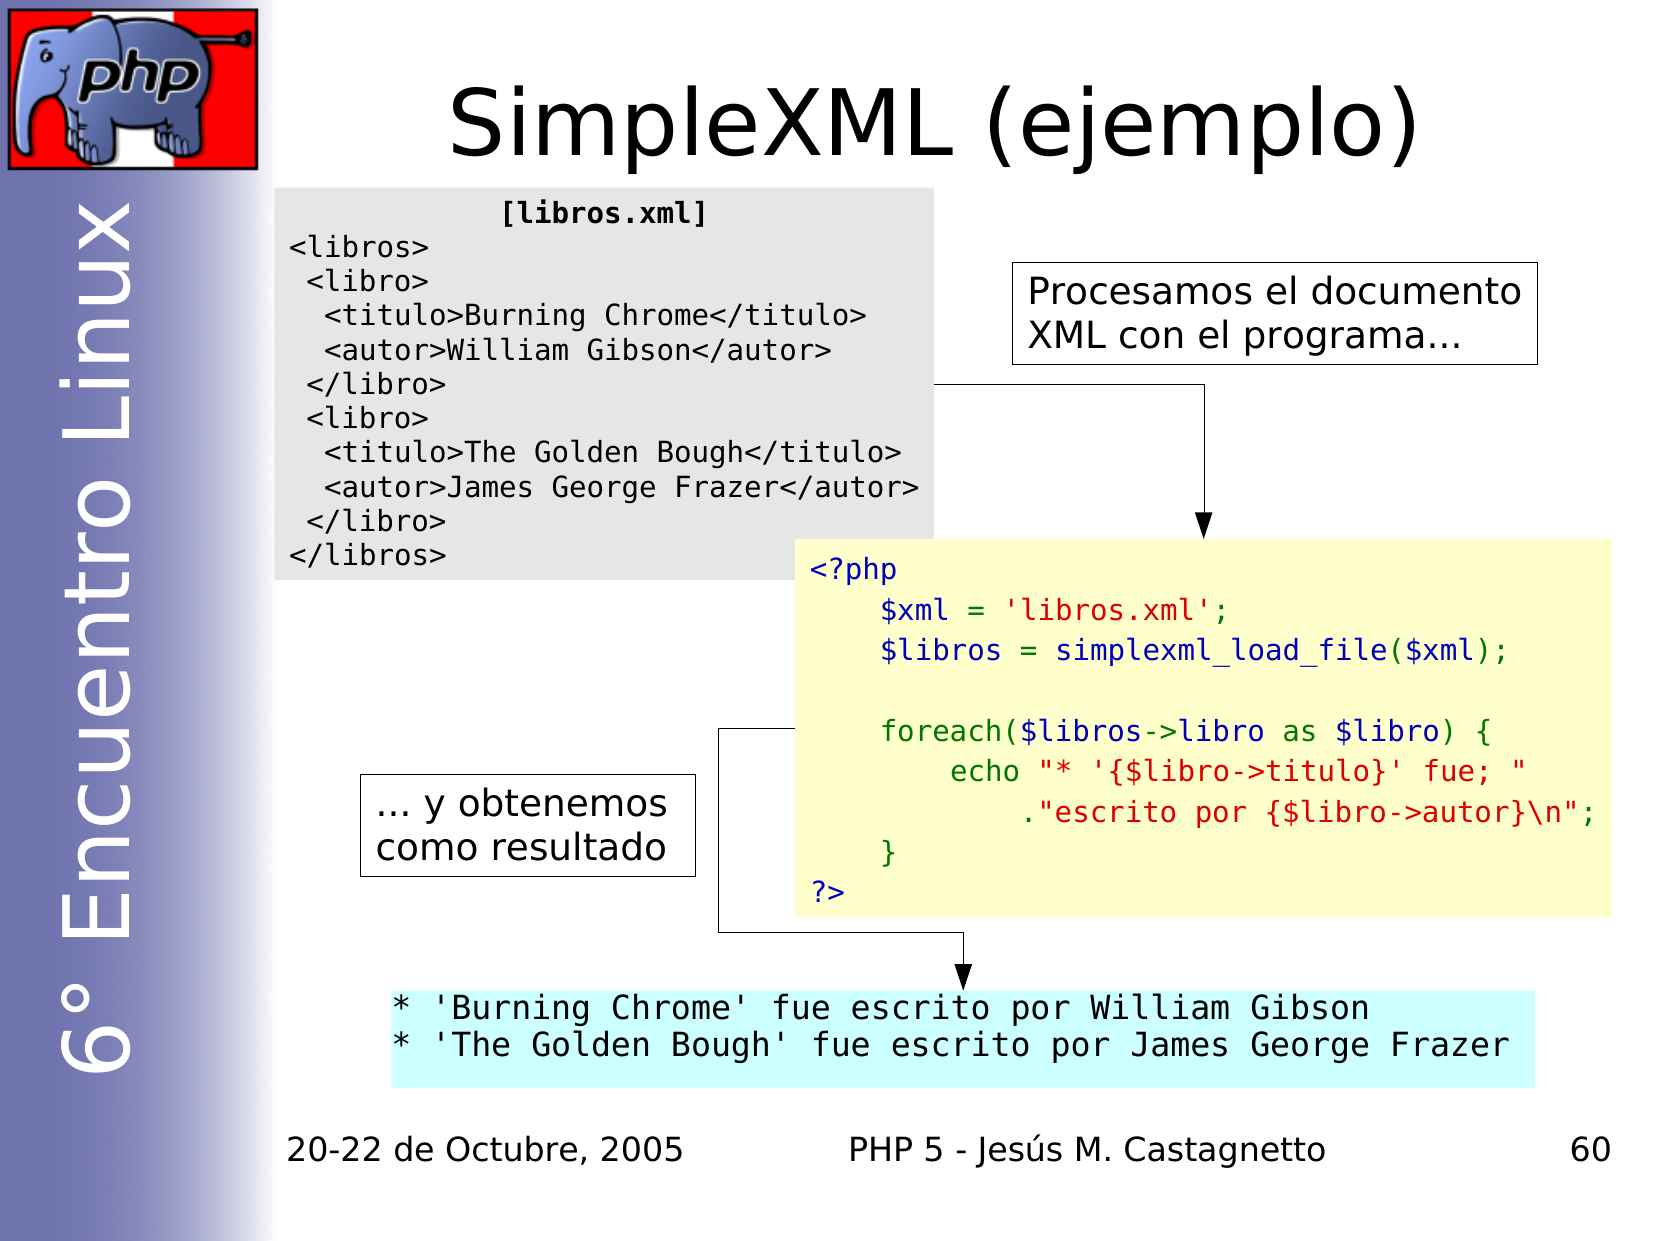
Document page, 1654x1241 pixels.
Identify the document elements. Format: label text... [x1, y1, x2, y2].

picture [0, 0, 1654, 1241]
text_box * 'Burning Chrome' fue escrito por William Gibson * 'The Golden Bough' fue escrito por James George Frazer [391, 990, 1536, 1088]
text_box <?php $xml = 'libros.xml'; $libros = simplexml_load_file($xml); foreach($libros->libro as $libro) { echo "* '{$libro->titulo}' fue; " ."escrito por {$libro->autor}\n"; } ?> [795, 538, 1613, 912]
text_box ... y obtenemos como resultado [360, 774, 694, 877]
text_box [libros.xml] <libros> <libro> <titulo>Burning Chrome</titulo> <autor>William Gibson</autor> </libro> <libro> <titulo>The Golden Bough</titulo> <autor>James George Frazer</autor> </libro> </libros> [274, 187, 934, 580]
title SimpleXML (ejemplo) [300, 19, 1571, 228]
text_box Procesamos el documento XML con el programa... [1012, 262, 1538, 365]
